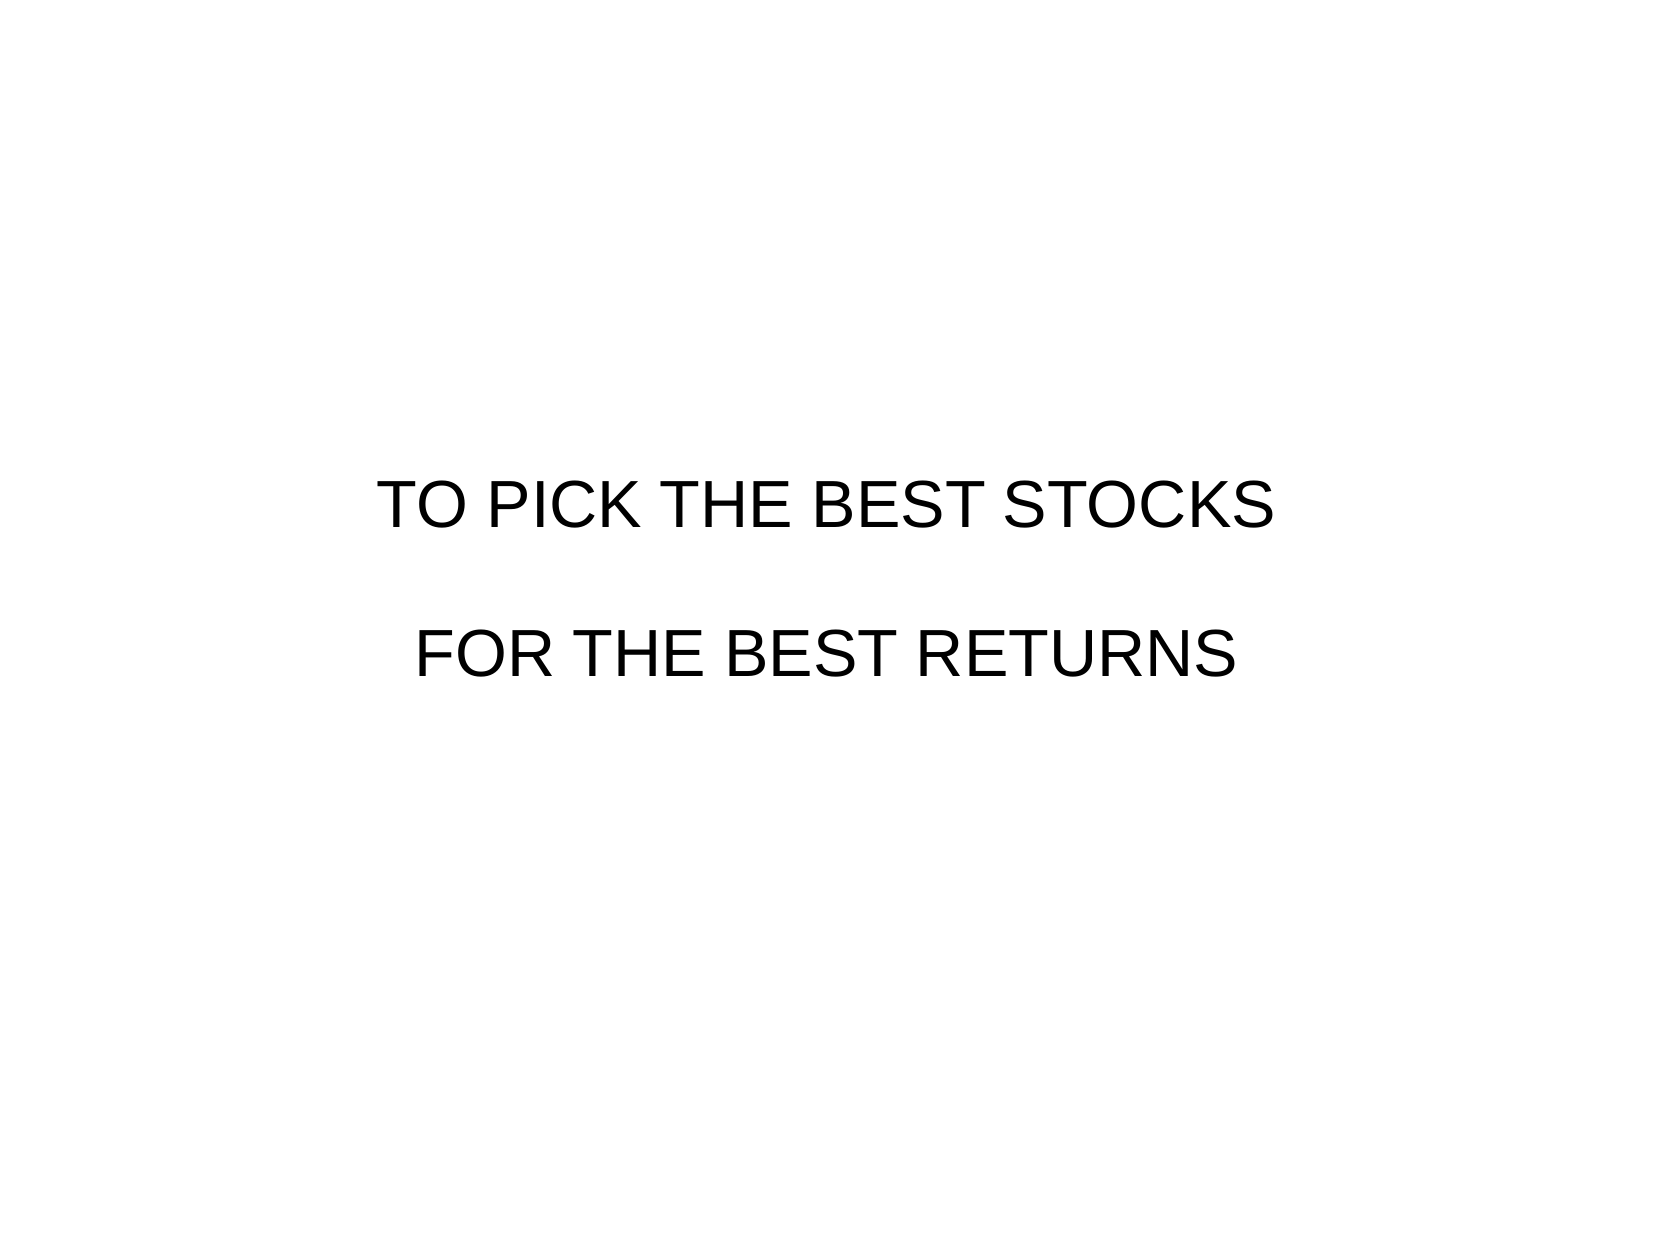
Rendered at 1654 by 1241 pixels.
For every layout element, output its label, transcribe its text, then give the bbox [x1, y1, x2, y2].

subtitle TO PICK THE BEST STOCKS FOR THE BEST RETURNS [82, 49, 1571, 1109]
